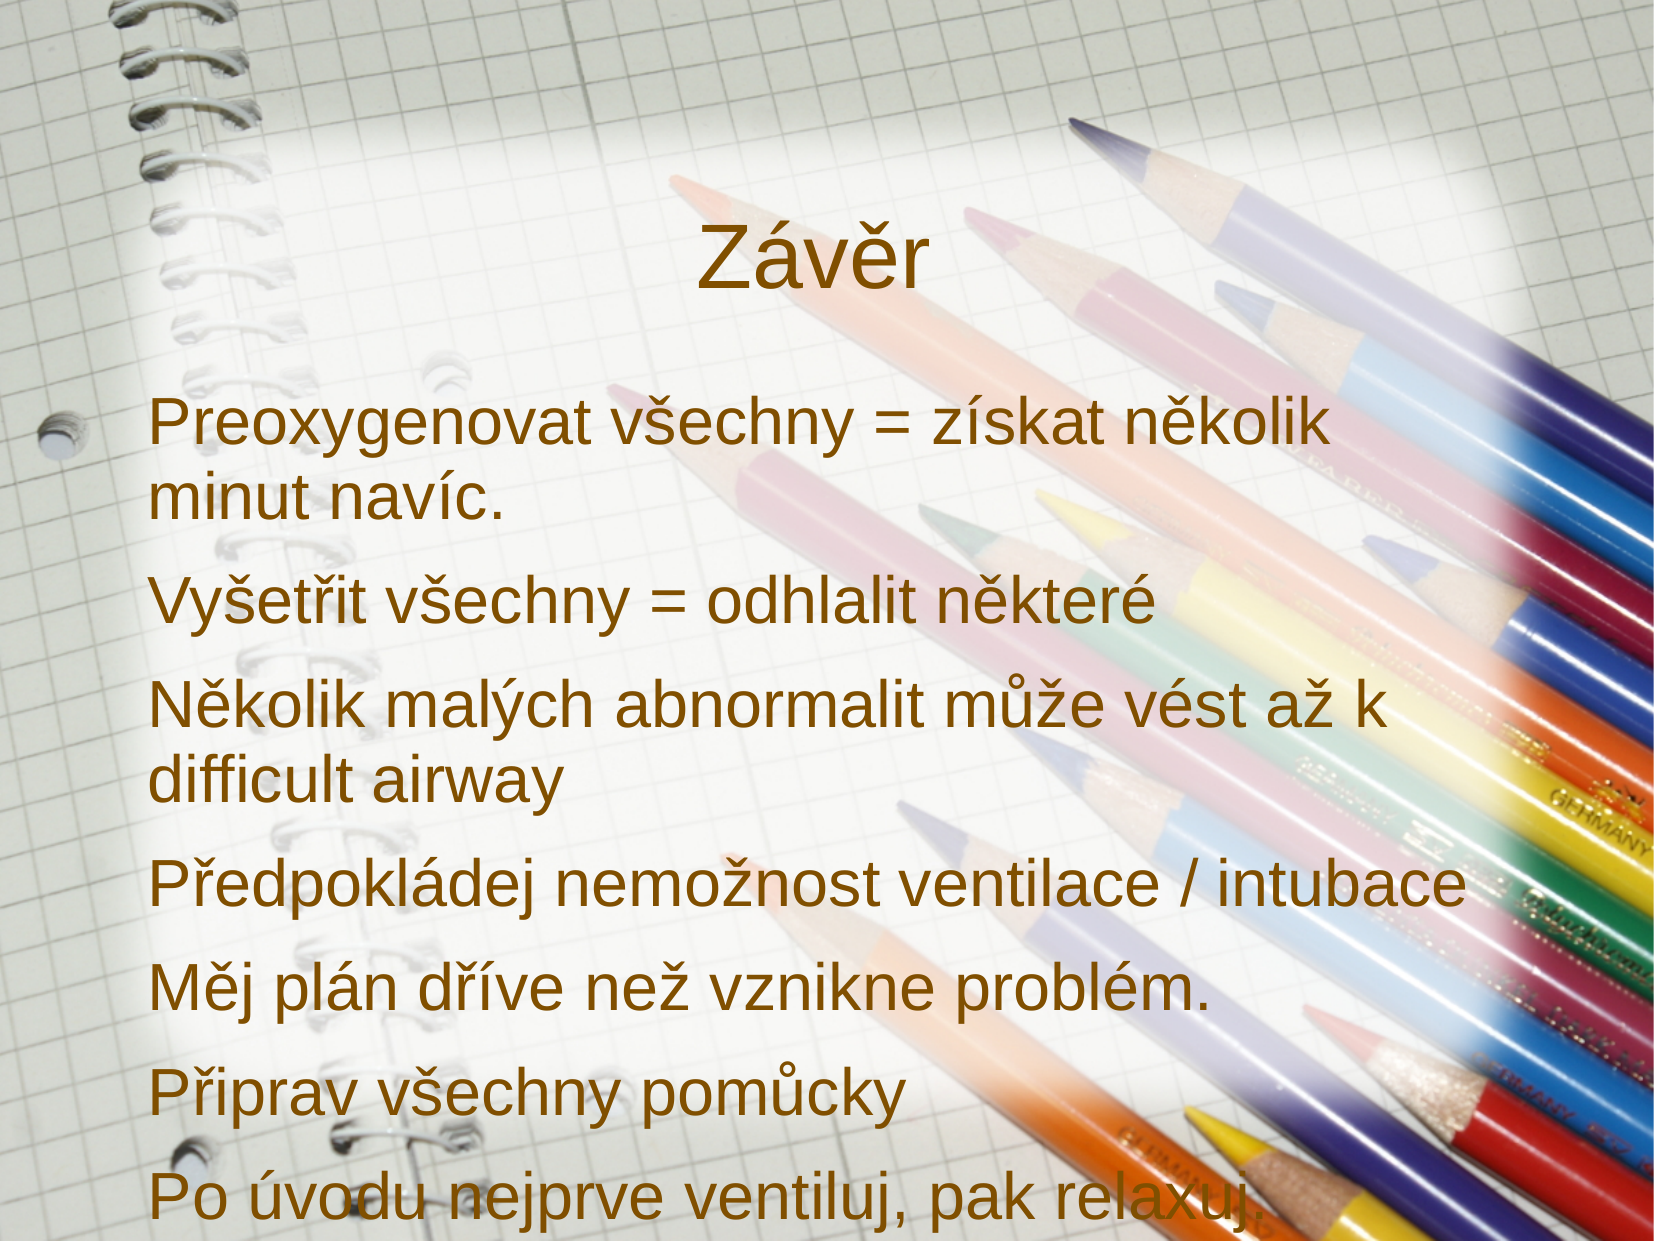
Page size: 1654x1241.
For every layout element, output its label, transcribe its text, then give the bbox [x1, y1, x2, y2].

list Preoxygenovat všechny = získat několik minut navíc. Vyšetřit všechny = odhlalit některé Několik malých abnormalit může vést až k difficult airway Předpokládej nemožnost ventilace / intubace Měj plán dříve než vznikne problém. Připrav všechny pomůcky Po úvodu nejprve ventiluj, pak relaxuj. [147, 383, 1506, 1234]
picture [0, 0, 1654, 1241]
title Závěr [147, 160, 1506, 353]
